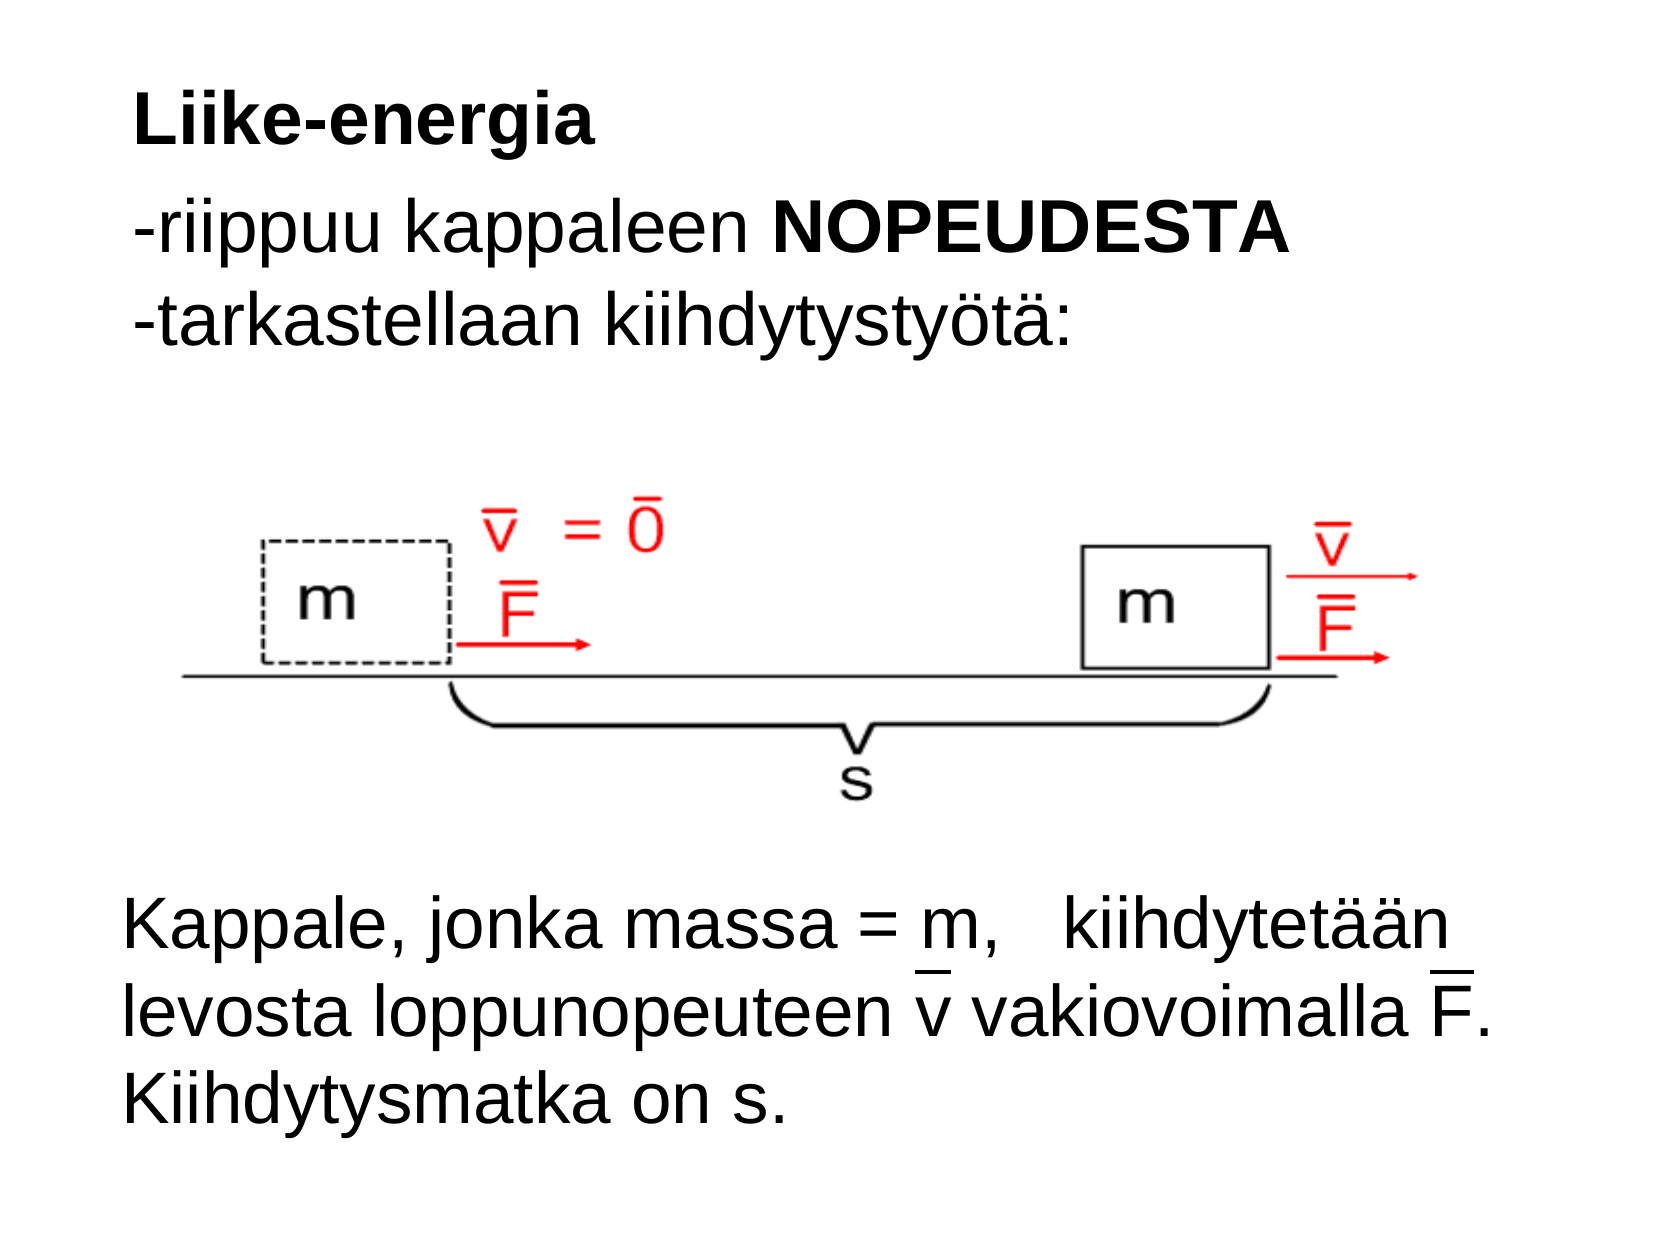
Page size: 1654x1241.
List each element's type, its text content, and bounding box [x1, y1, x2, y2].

picture [140, 425, 1560, 831]
text_box Kappale, jonka massa = m, kiihdytetään levosta loppunopeuteen v vakiovoimalla F. Kiihdytysmatka on s. [106, 868, 1530, 1146]
text_box Liike-energia -riippuu kappaleen NOPEUDESTA -tarkastellaan kiihdytystyötä: [118, 62, 1501, 367]
